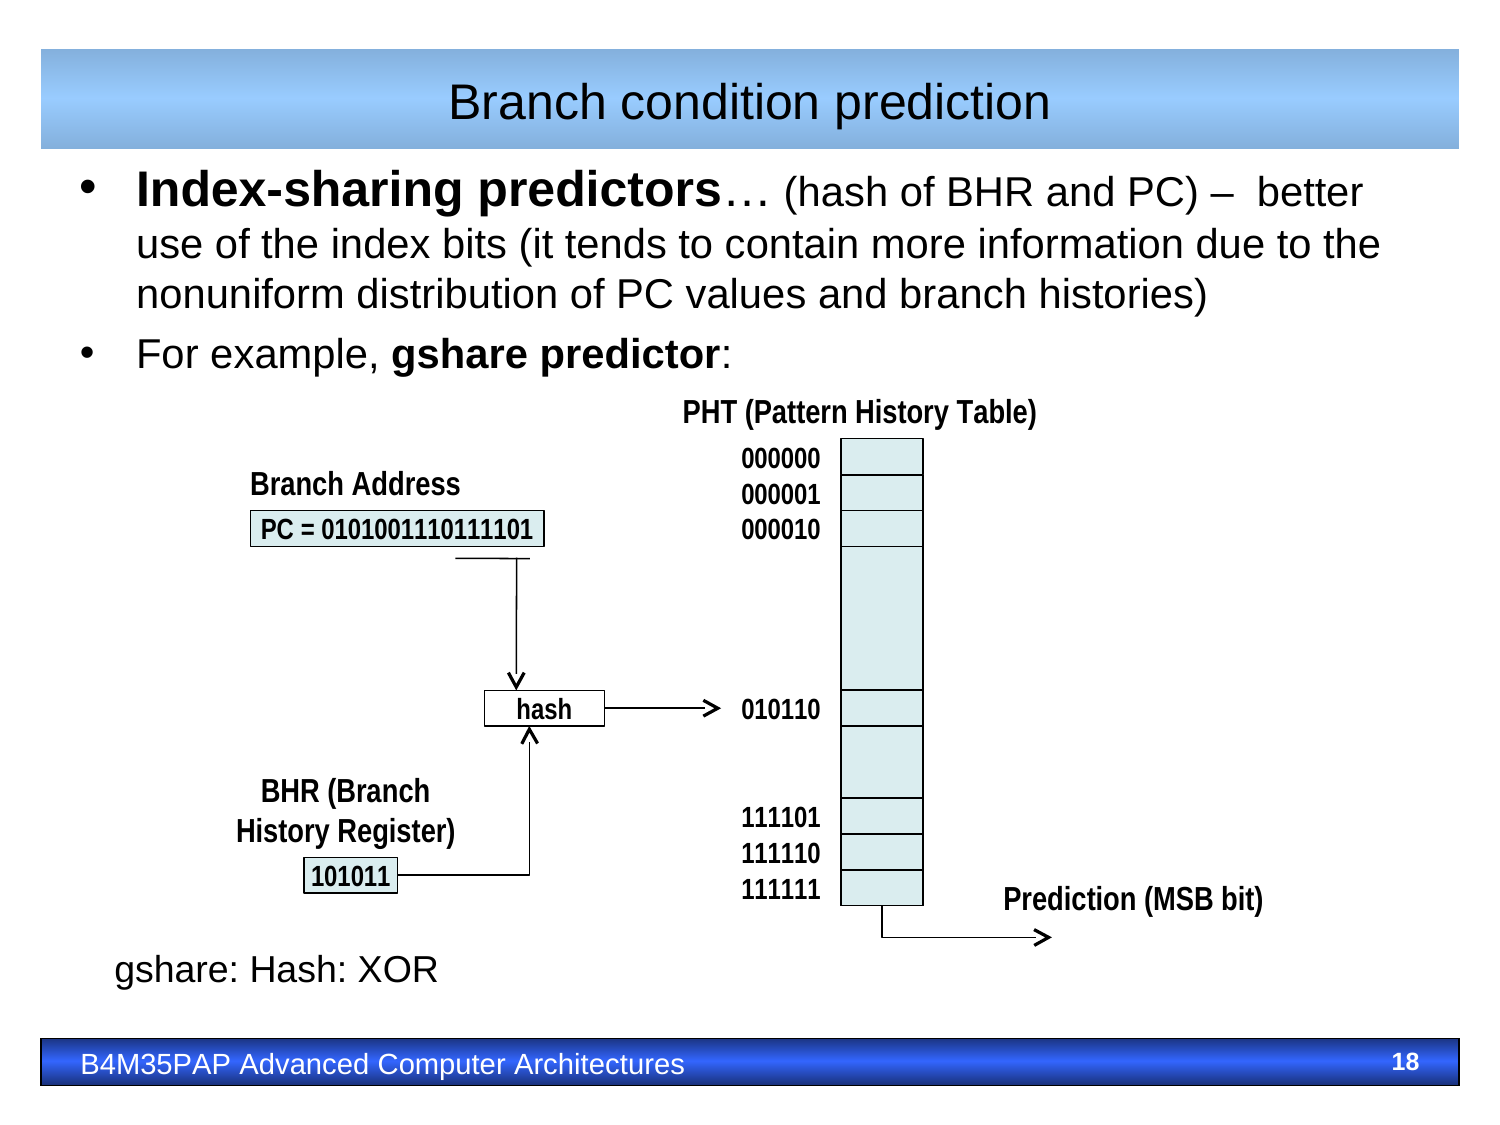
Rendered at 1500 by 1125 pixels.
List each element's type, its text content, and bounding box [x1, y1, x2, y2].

text_box 111110 [721, 834, 841, 870]
text_box 000010 [721, 510, 841, 547]
text_box 101011 [304, 857, 398, 894]
text_box Branch Address [217, 454, 495, 511]
text_box PC = 0101001110111101 [250, 510, 545, 547]
text_box Prediction (MSB bit) [988, 869, 1279, 926]
text_box 111111 [721, 870, 841, 906]
list Index-sharing predictors… (hash of BHR and PC) – better use of the index bits (it tends to contain more information due to the nonuniform distribution of PC values and branch histories) For example, gshare predictor: [64, 148, 1436, 1000]
text_box hash [484, 690, 605, 727]
text_box 000001 [721, 474, 841, 510]
text_box 010110 [721, 690, 841, 727]
text_box gshare: Hash: XOR [99, 937, 455, 998]
text_box 000000 [721, 438, 841, 474]
title Branch condition prediction [41, 49, 1459, 149]
text_box [840, 439, 924, 906]
text_box 111101 [721, 797, 841, 834]
text_box BHR (Branch History Register) [207, 761, 485, 857]
text_box PHT (Pattern History Table) [667, 383, 1053, 439]
